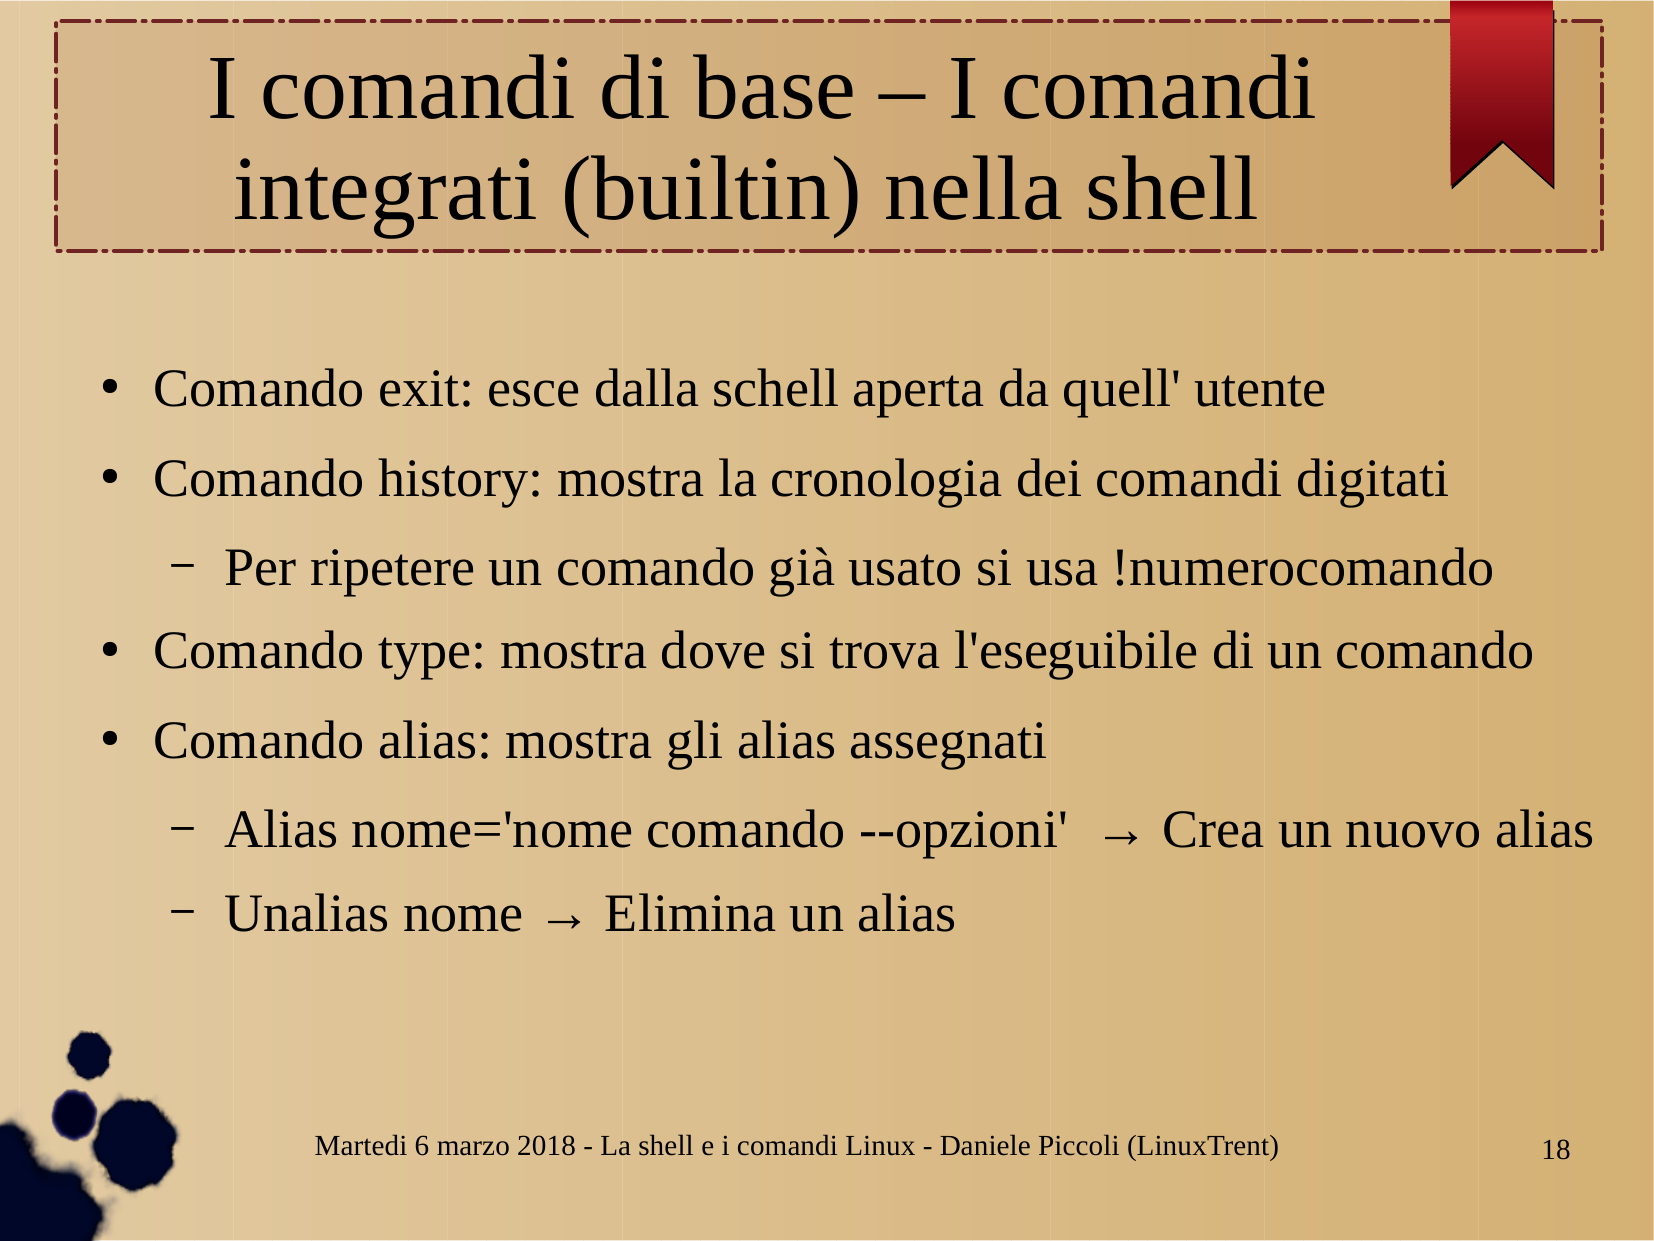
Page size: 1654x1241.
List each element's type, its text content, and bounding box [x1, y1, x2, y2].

title I comandi di base – I comandi integrati (builtin) nella shell [82, 36, 1412, 240]
list Comando exit: esce dalla schell aperta da quell' utente Comando history: mostra la cronologia dei comandi digitati Per ripetere un comando già usato si usa !numerocomando Comando type: mostra dove si trova l'eseguibile di un comando Comando alias: mostra gli alias assegnati Alias nome='nome comando --opzioni' → Crea un nuovo alias Unalias nome → Elimina un alias [82, 358, 1607, 945]
